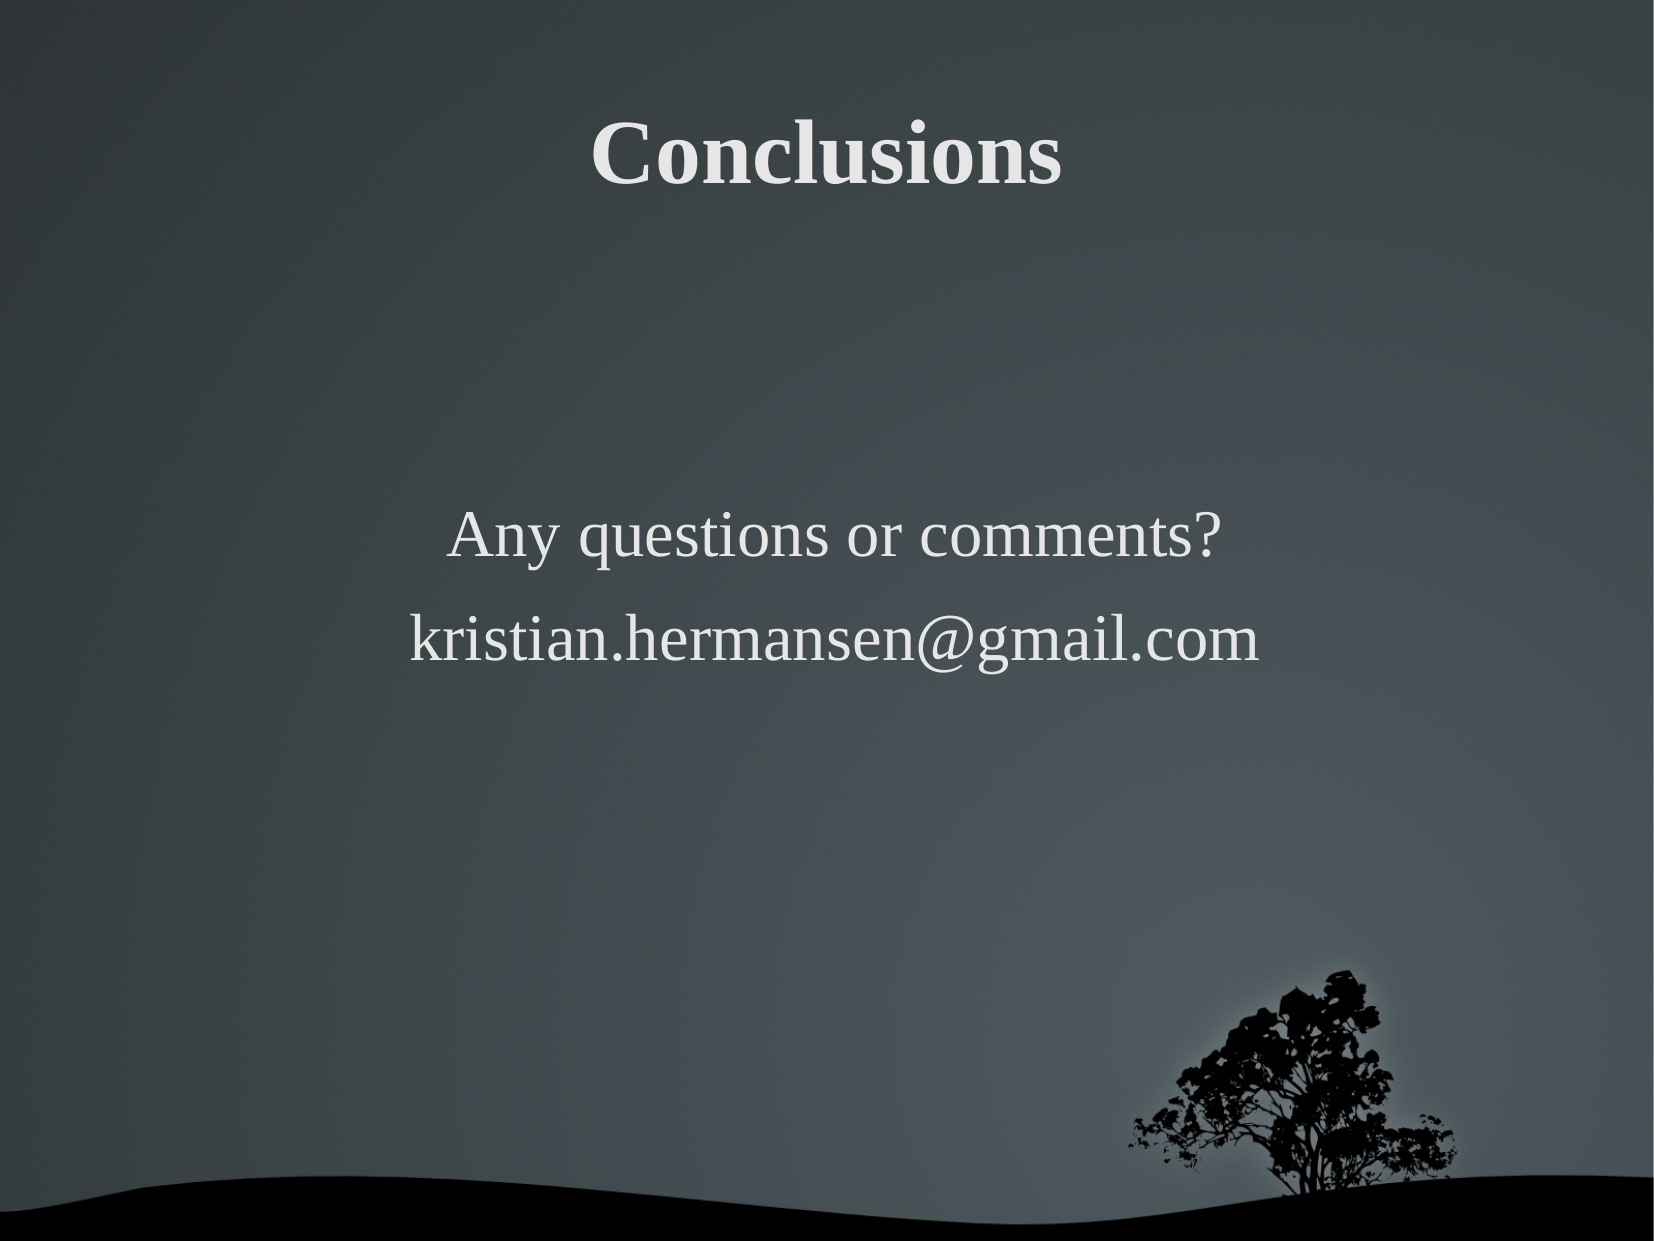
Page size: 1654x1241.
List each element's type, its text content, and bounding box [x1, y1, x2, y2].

list Any questions or comments? kristian.hermansen@gmail.com [82, 290, 1571, 1094]
title Conclusions [82, 56, 1571, 250]
picture [0, 0, 1654, 1241]
